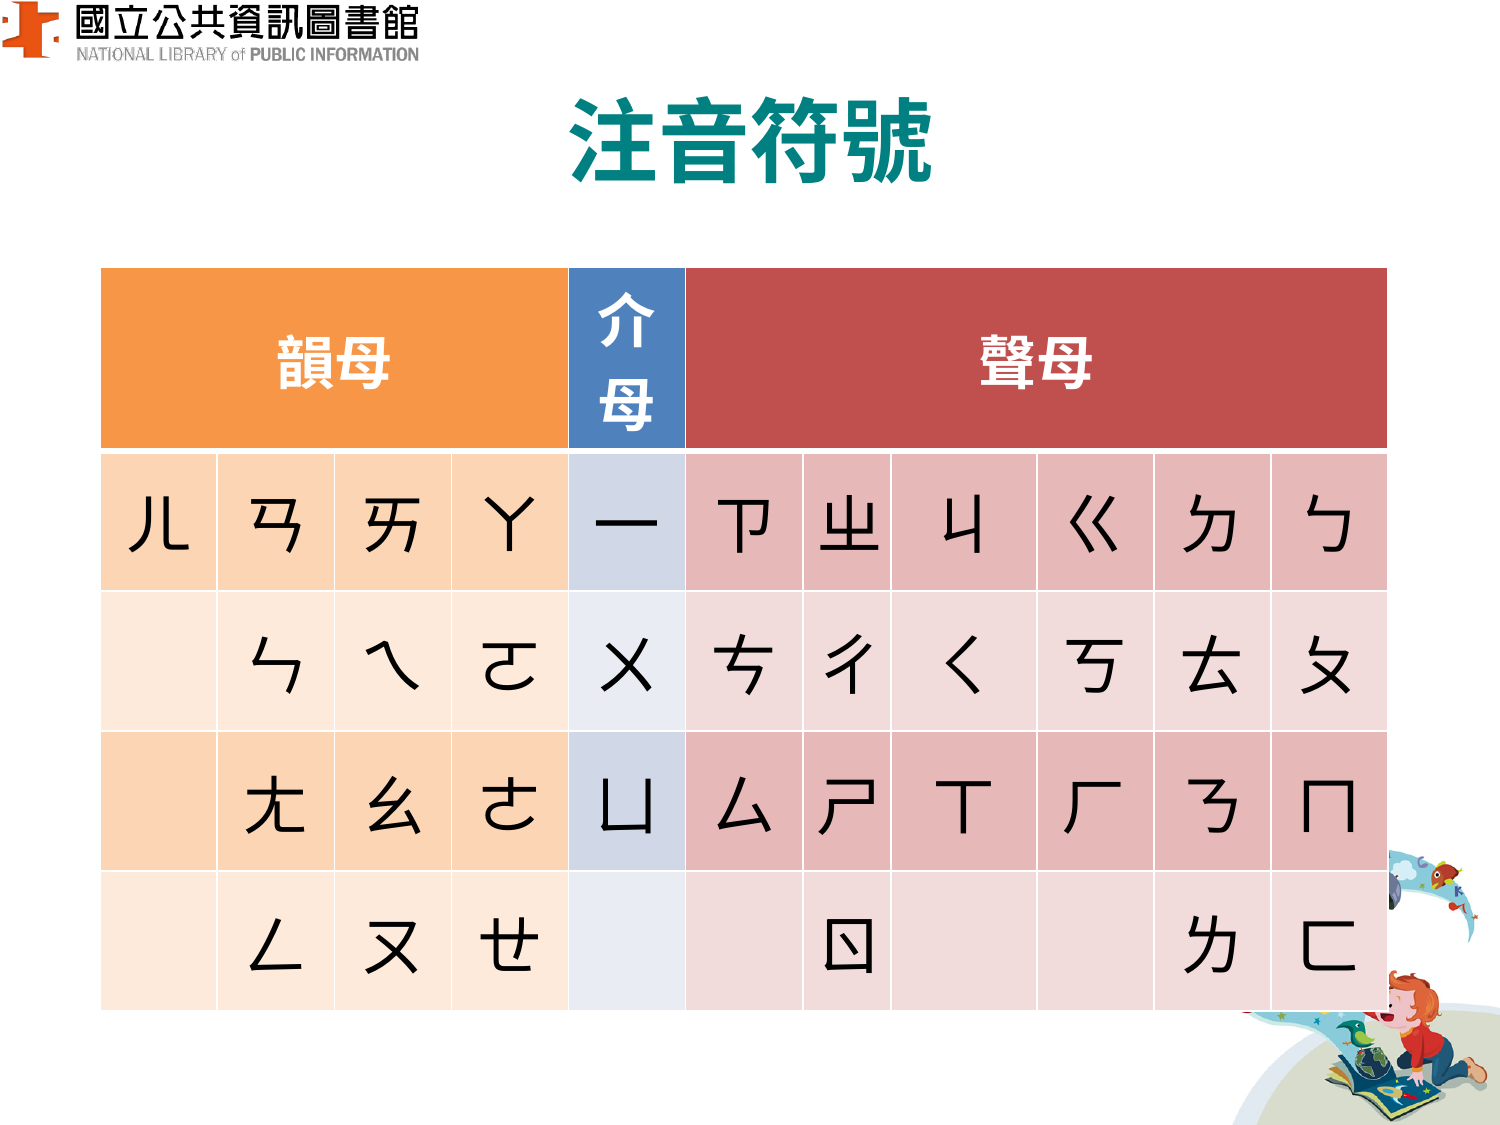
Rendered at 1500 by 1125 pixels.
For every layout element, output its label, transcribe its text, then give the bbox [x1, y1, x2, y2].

table_cell ㄒ [892, 732, 1036, 870]
table_cell ㄊ [1155, 592, 1270, 730]
table_cell ㄍ [1038, 454, 1153, 590]
table_cell ㄎ [1038, 592, 1153, 730]
table_cell ㄋ [1155, 732, 1270, 870]
table_cell ㄖ [804, 872, 890, 1010]
title 注音符號 [75, 45, 1425, 233]
table_cell ㄩ [569, 732, 685, 870]
table_cell ㄌ [1155, 872, 1270, 1010]
picture [0, 0, 420, 62]
table_cell ㄜ [452, 732, 568, 870]
table_cell ㄚ [452, 454, 568, 590]
table_cell [101, 592, 216, 730]
table_cell ㄔ [804, 592, 890, 730]
table_cell ㄟ [335, 592, 451, 730]
table_cell ㄣ [218, 592, 334, 730]
table_cell ㄐ [892, 454, 1036, 590]
table_cell ㄞ [335, 454, 451, 590]
table_cell ㄛ [452, 592, 568, 730]
table_cell [1038, 872, 1153, 1010]
table_cell ㄏ [1038, 732, 1153, 870]
picture [1210, 835, 1500, 1125]
table_cell ㄡ [335, 872, 451, 1010]
table_cell ㄑ [892, 592, 1036, 730]
table_cell ㄤ [218, 732, 334, 870]
table_cell ㄥ [218, 872, 334, 1010]
table_cell [101, 732, 216, 870]
table_cell ㄈ [1272, 872, 1387, 1010]
table_cell ㄘ [686, 592, 802, 730]
table_cell ㄉ [1155, 454, 1270, 590]
table_header 聲母 [686, 268, 1387, 448]
table_cell ㄨ [569, 592, 685, 730]
table_cell 一 [569, 454, 685, 590]
table_cell ㄠ [335, 732, 451, 870]
table_cell ㄙ [686, 732, 802, 870]
table_cell [101, 872, 216, 1010]
table_cell ㄗ [686, 454, 802, 590]
table_cell ㄦ [101, 454, 216, 590]
table_cell ㄆ [1272, 592, 1387, 730]
table_cell [569, 872, 685, 1010]
table_cell ㄢ [218, 454, 334, 590]
table_cell ㄓ [804, 454, 890, 590]
table_cell ㄇ [1272, 732, 1387, 870]
table_header 介母 [569, 268, 685, 448]
table_header 韻母 [101, 268, 568, 448]
table_cell ㄅ [1272, 454, 1387, 590]
table_cell ㄕ [804, 732, 890, 870]
table_cell [686, 872, 802, 1010]
table_cell ㄝ [452, 872, 568, 1010]
table_cell [892, 872, 1036, 1010]
